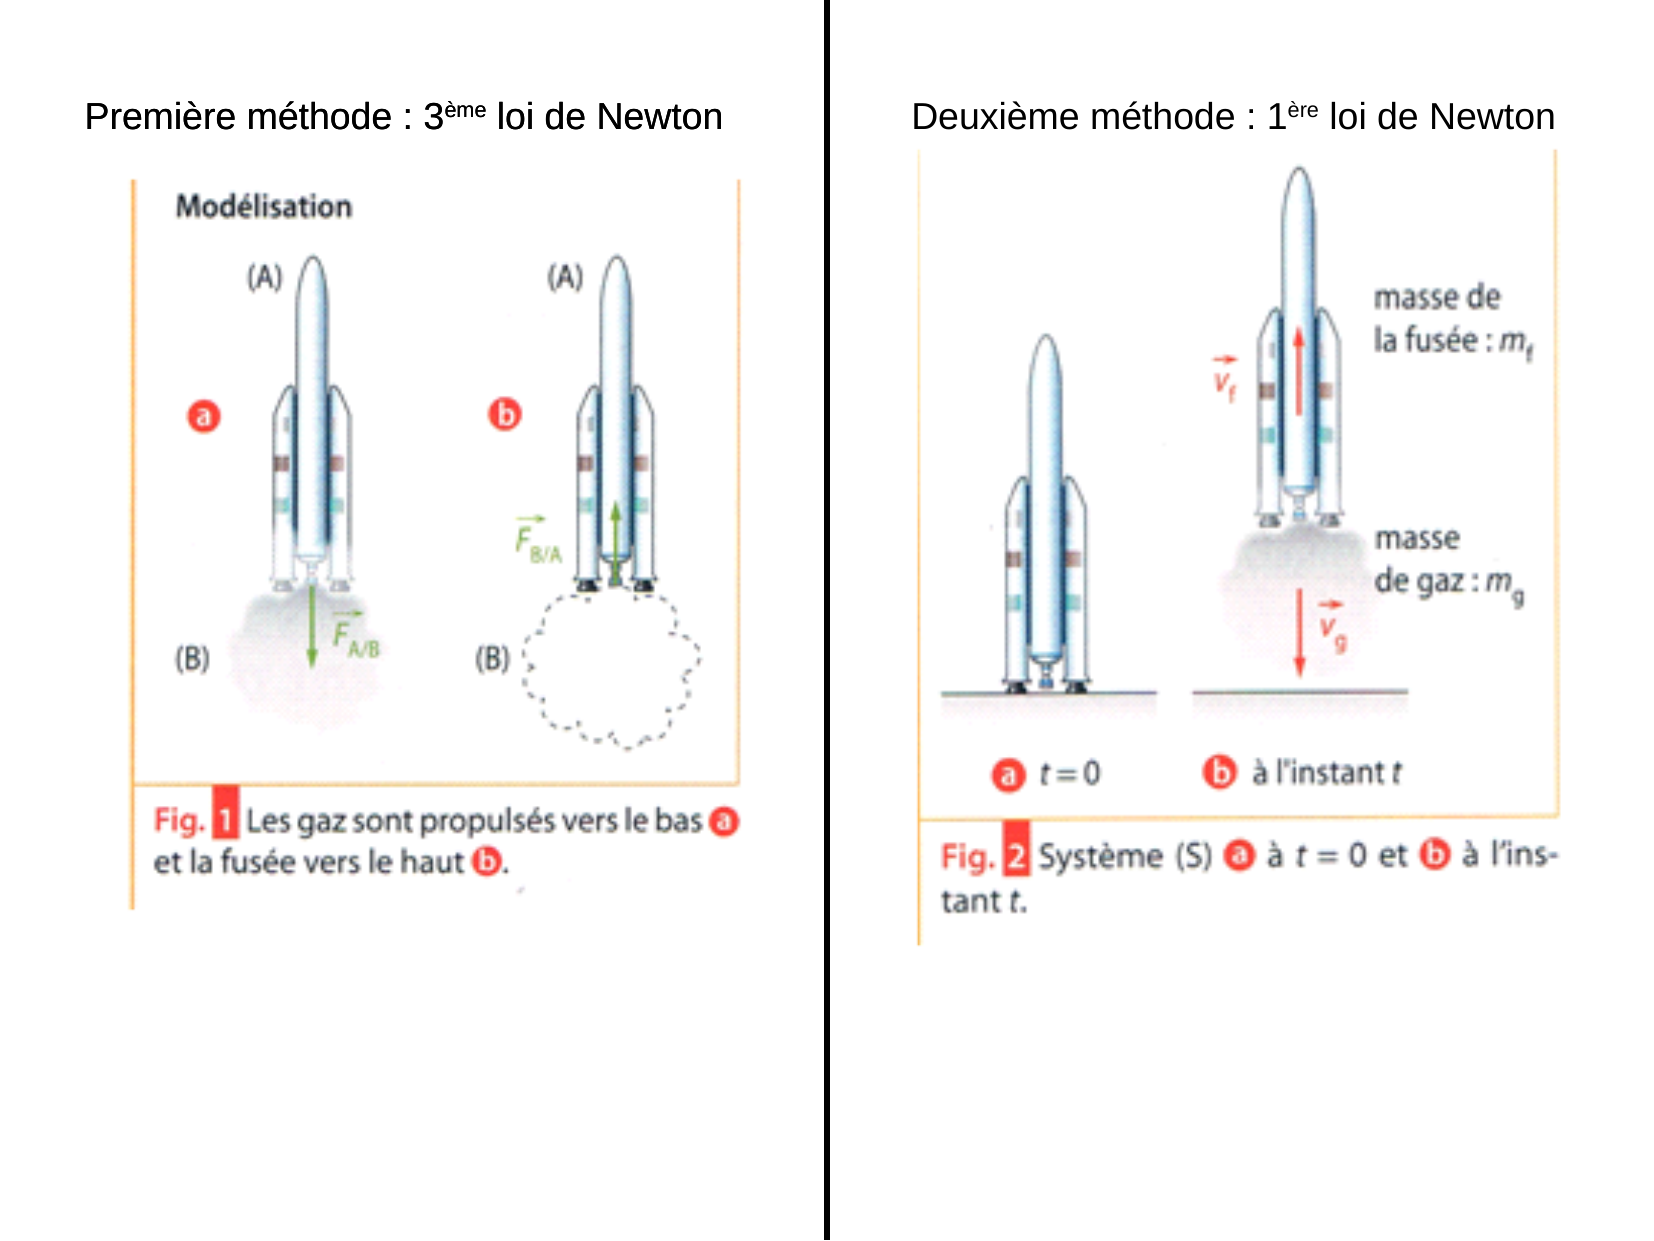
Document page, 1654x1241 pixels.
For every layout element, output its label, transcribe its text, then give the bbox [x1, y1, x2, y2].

picture [118, 177, 767, 914]
text_box Deuxième méthode : 1ère loi de Newton [896, 88, 1570, 146]
text_box Première méthode : 3ème loi de Newton [69, 88, 739, 146]
picture [915, 147, 1570, 950]
